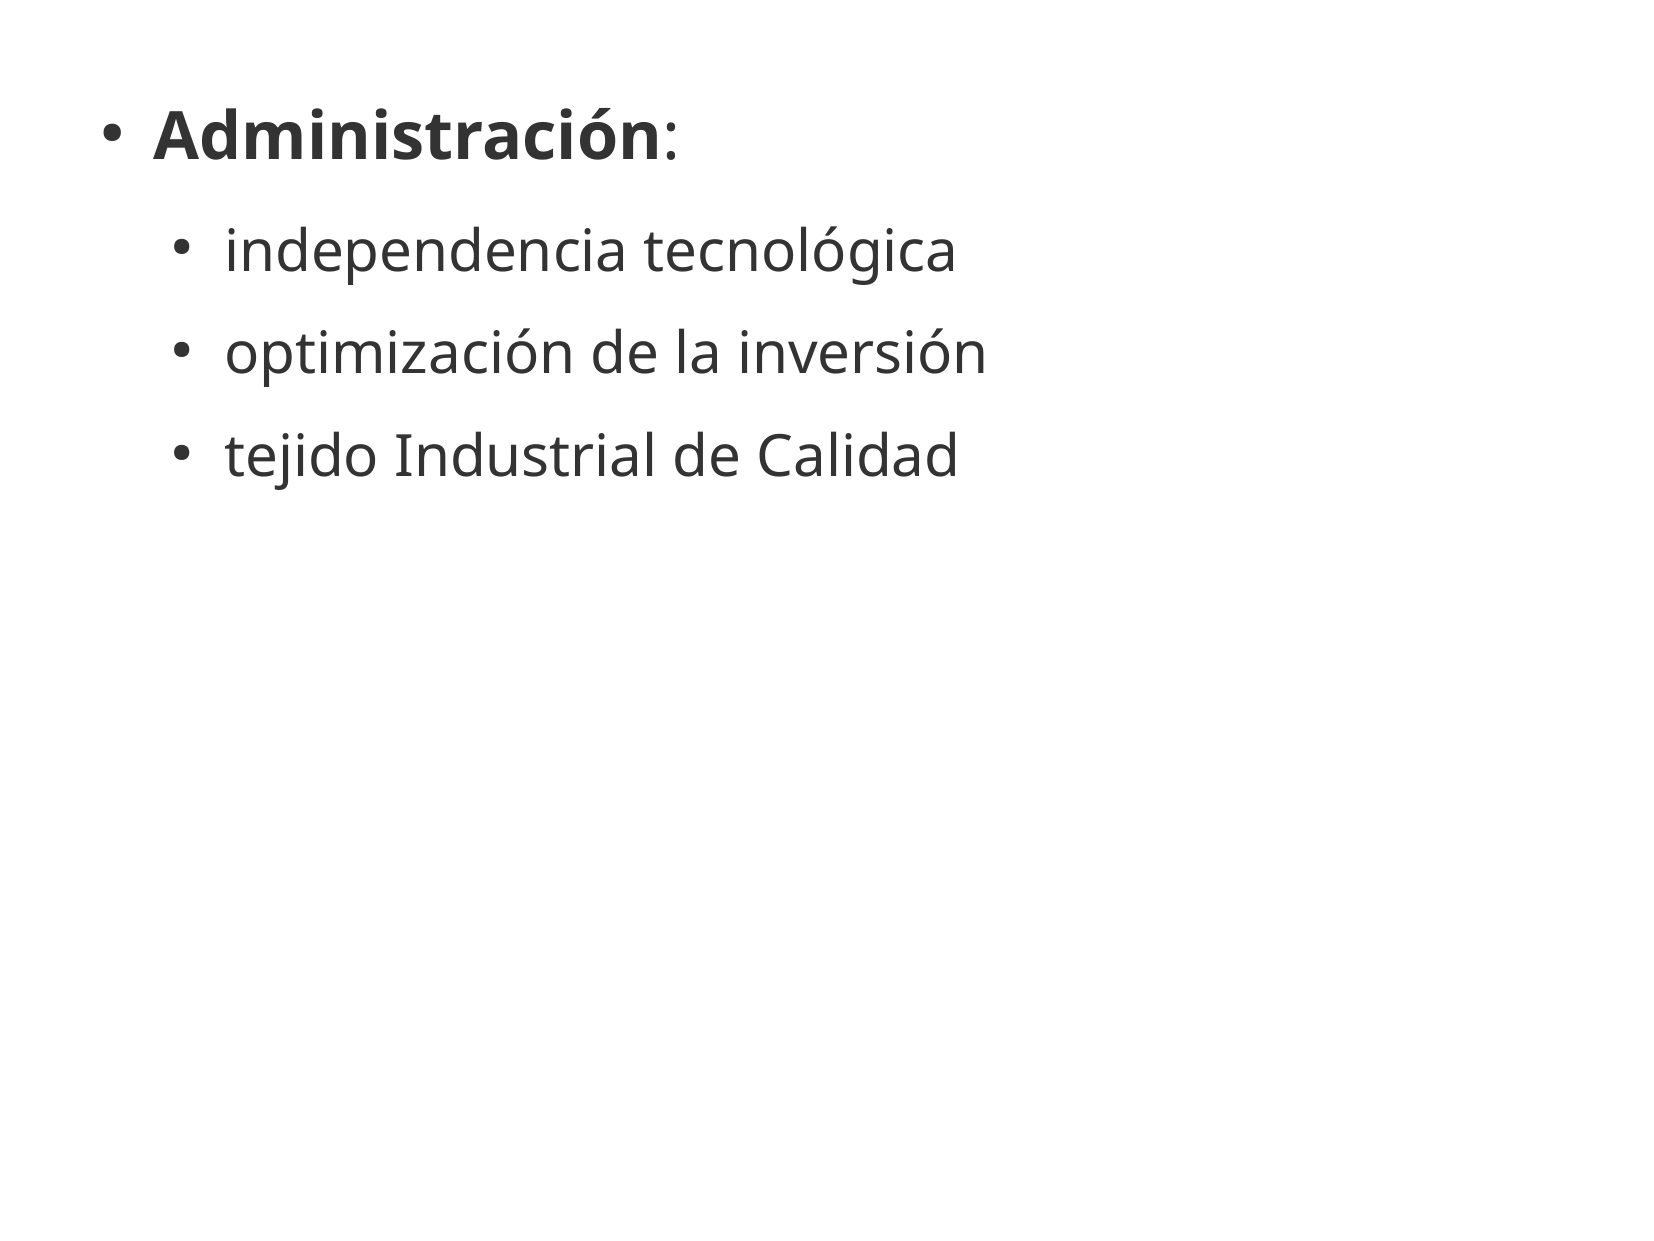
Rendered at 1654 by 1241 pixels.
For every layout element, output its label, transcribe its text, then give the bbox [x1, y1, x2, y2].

list Administración: independencia tecnológica optimización de la inversión tejido Industrial de Calidad [82, 88, 1571, 1152]
